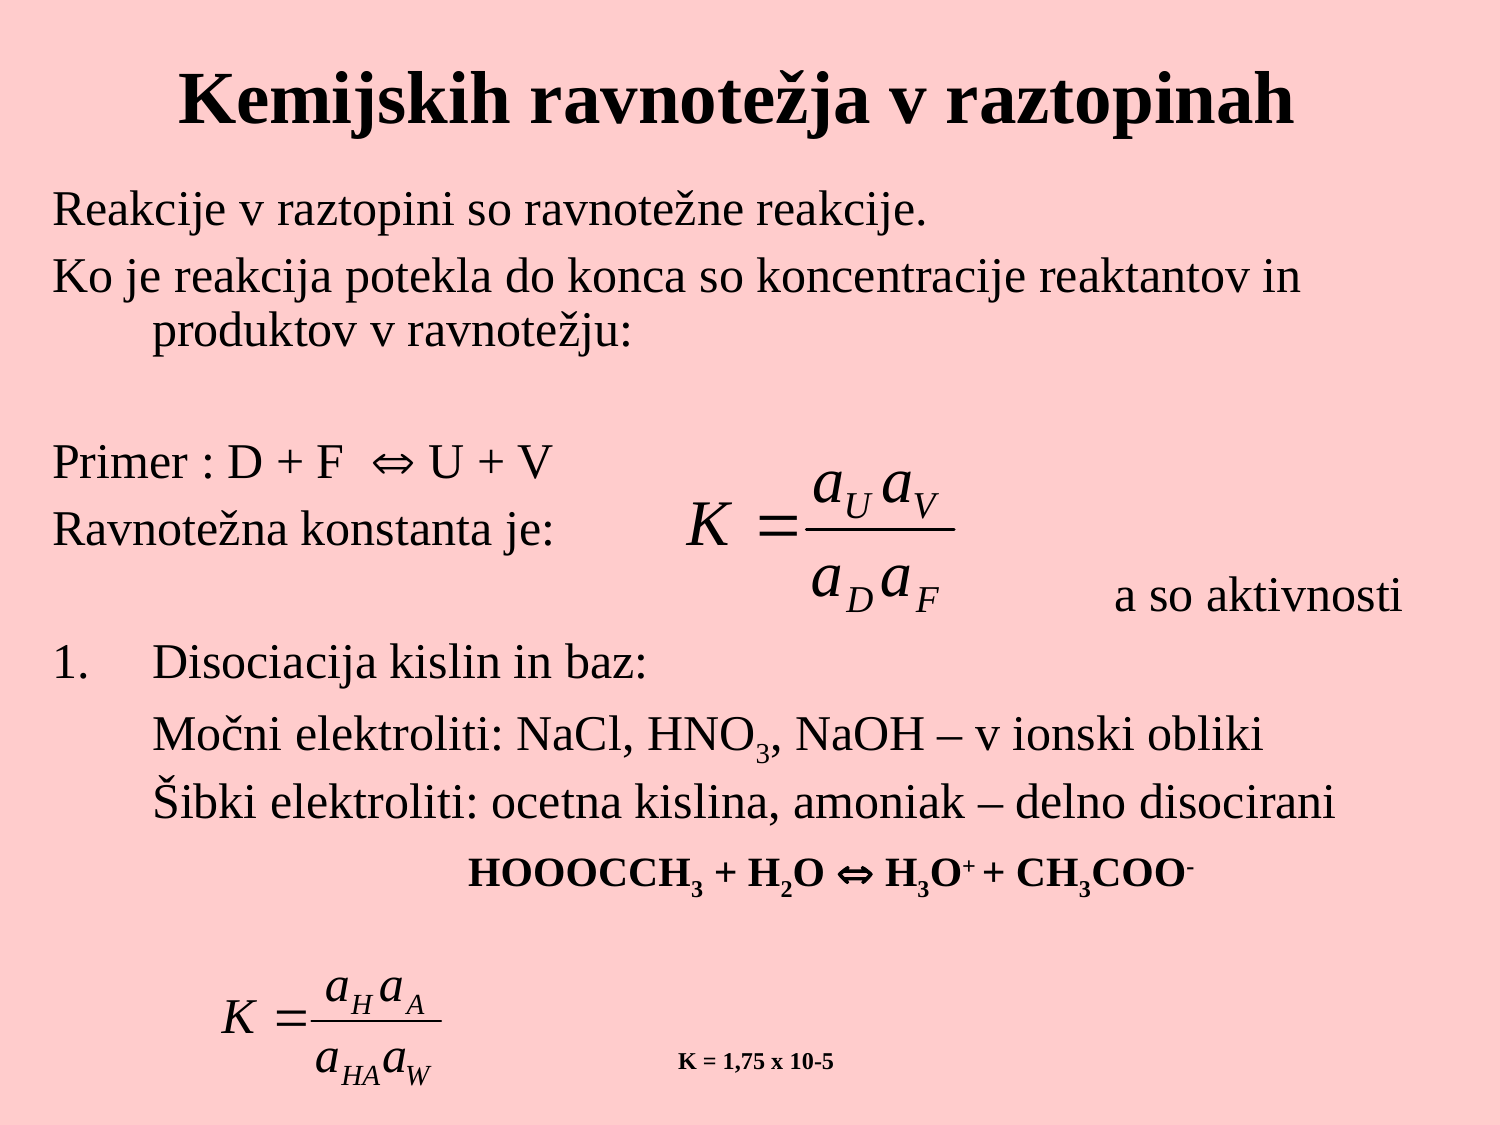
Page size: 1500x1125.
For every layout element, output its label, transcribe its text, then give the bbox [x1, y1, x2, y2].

list Reakcije v raztopini so ravnotežne reakcije. Ko je reakcija potekla do konca so koncentracije reaktantov in produktov v ravnotežju: Primer : D + F  U + V Ravnotežna konstanta je: a so aktivnosti Disociacija kislin in baz: Močni elektroliti: NaCl, HNO3, NaOH – v ionski obliki Šibki elektroliti: ocetna kislina, amoniak – delno disocirani HOOOCCH3 + H2O  H3O+ + CH3COO- K = 1,75 x 10-5 [37, 174, 1476, 1125]
title Kemijskih ravnotežja v raztopinah [99, 0, 1375, 174]
chart [675, 437, 970, 628]
chart [212, 954, 451, 1096]
